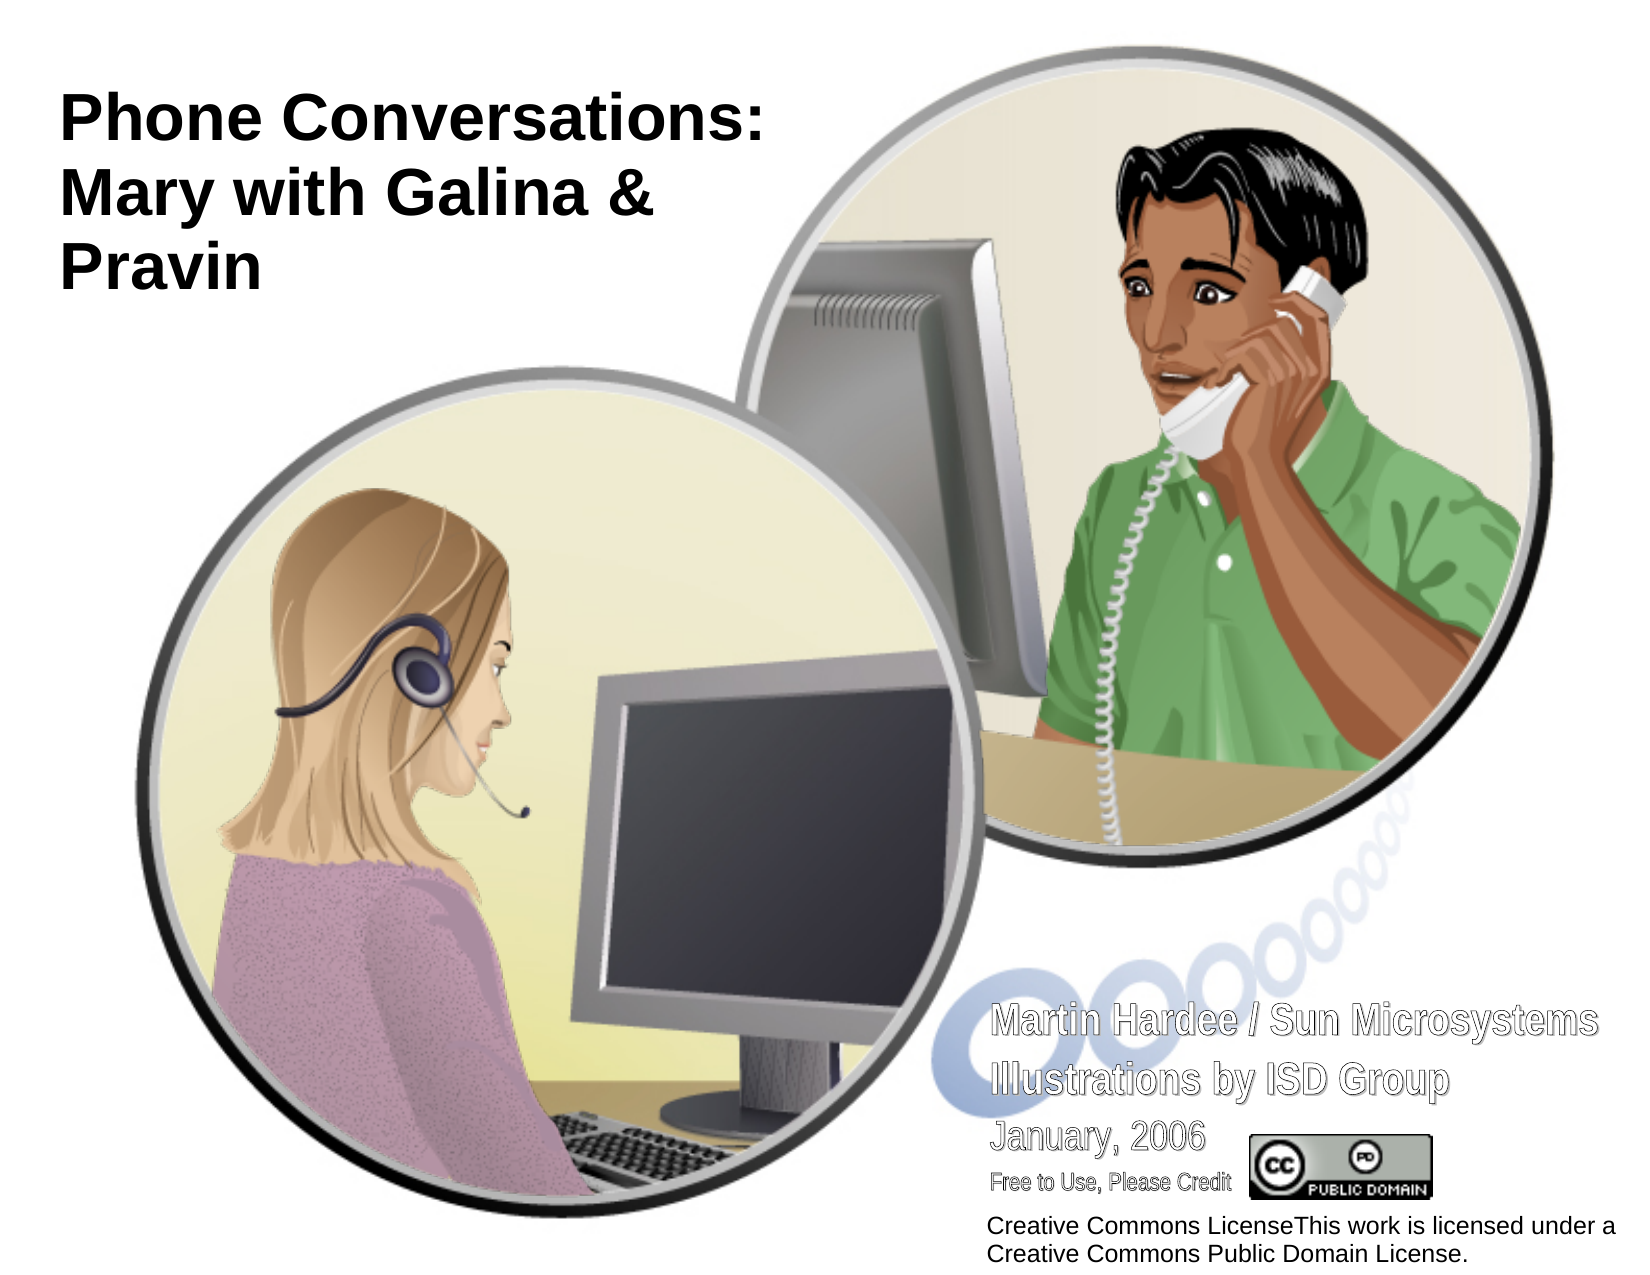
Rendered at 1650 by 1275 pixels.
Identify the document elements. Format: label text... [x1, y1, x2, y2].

picture [0, 0, 1650, 1275]
text_box Phone Conversations: Mary with Galina & Pravin [59, 79, 825, 305]
text_box Martin Hardee / Sun Microsystems Illustrations by ISD Group January, 2006 Free to Use, Please Credit [989, 994, 1607, 1162]
text_box Creative Commons LicenseThis work is licensed under a Creative Commons Public Domain License. [971, 1162, 1650, 1275]
picture [1249, 1134, 1433, 1200]
